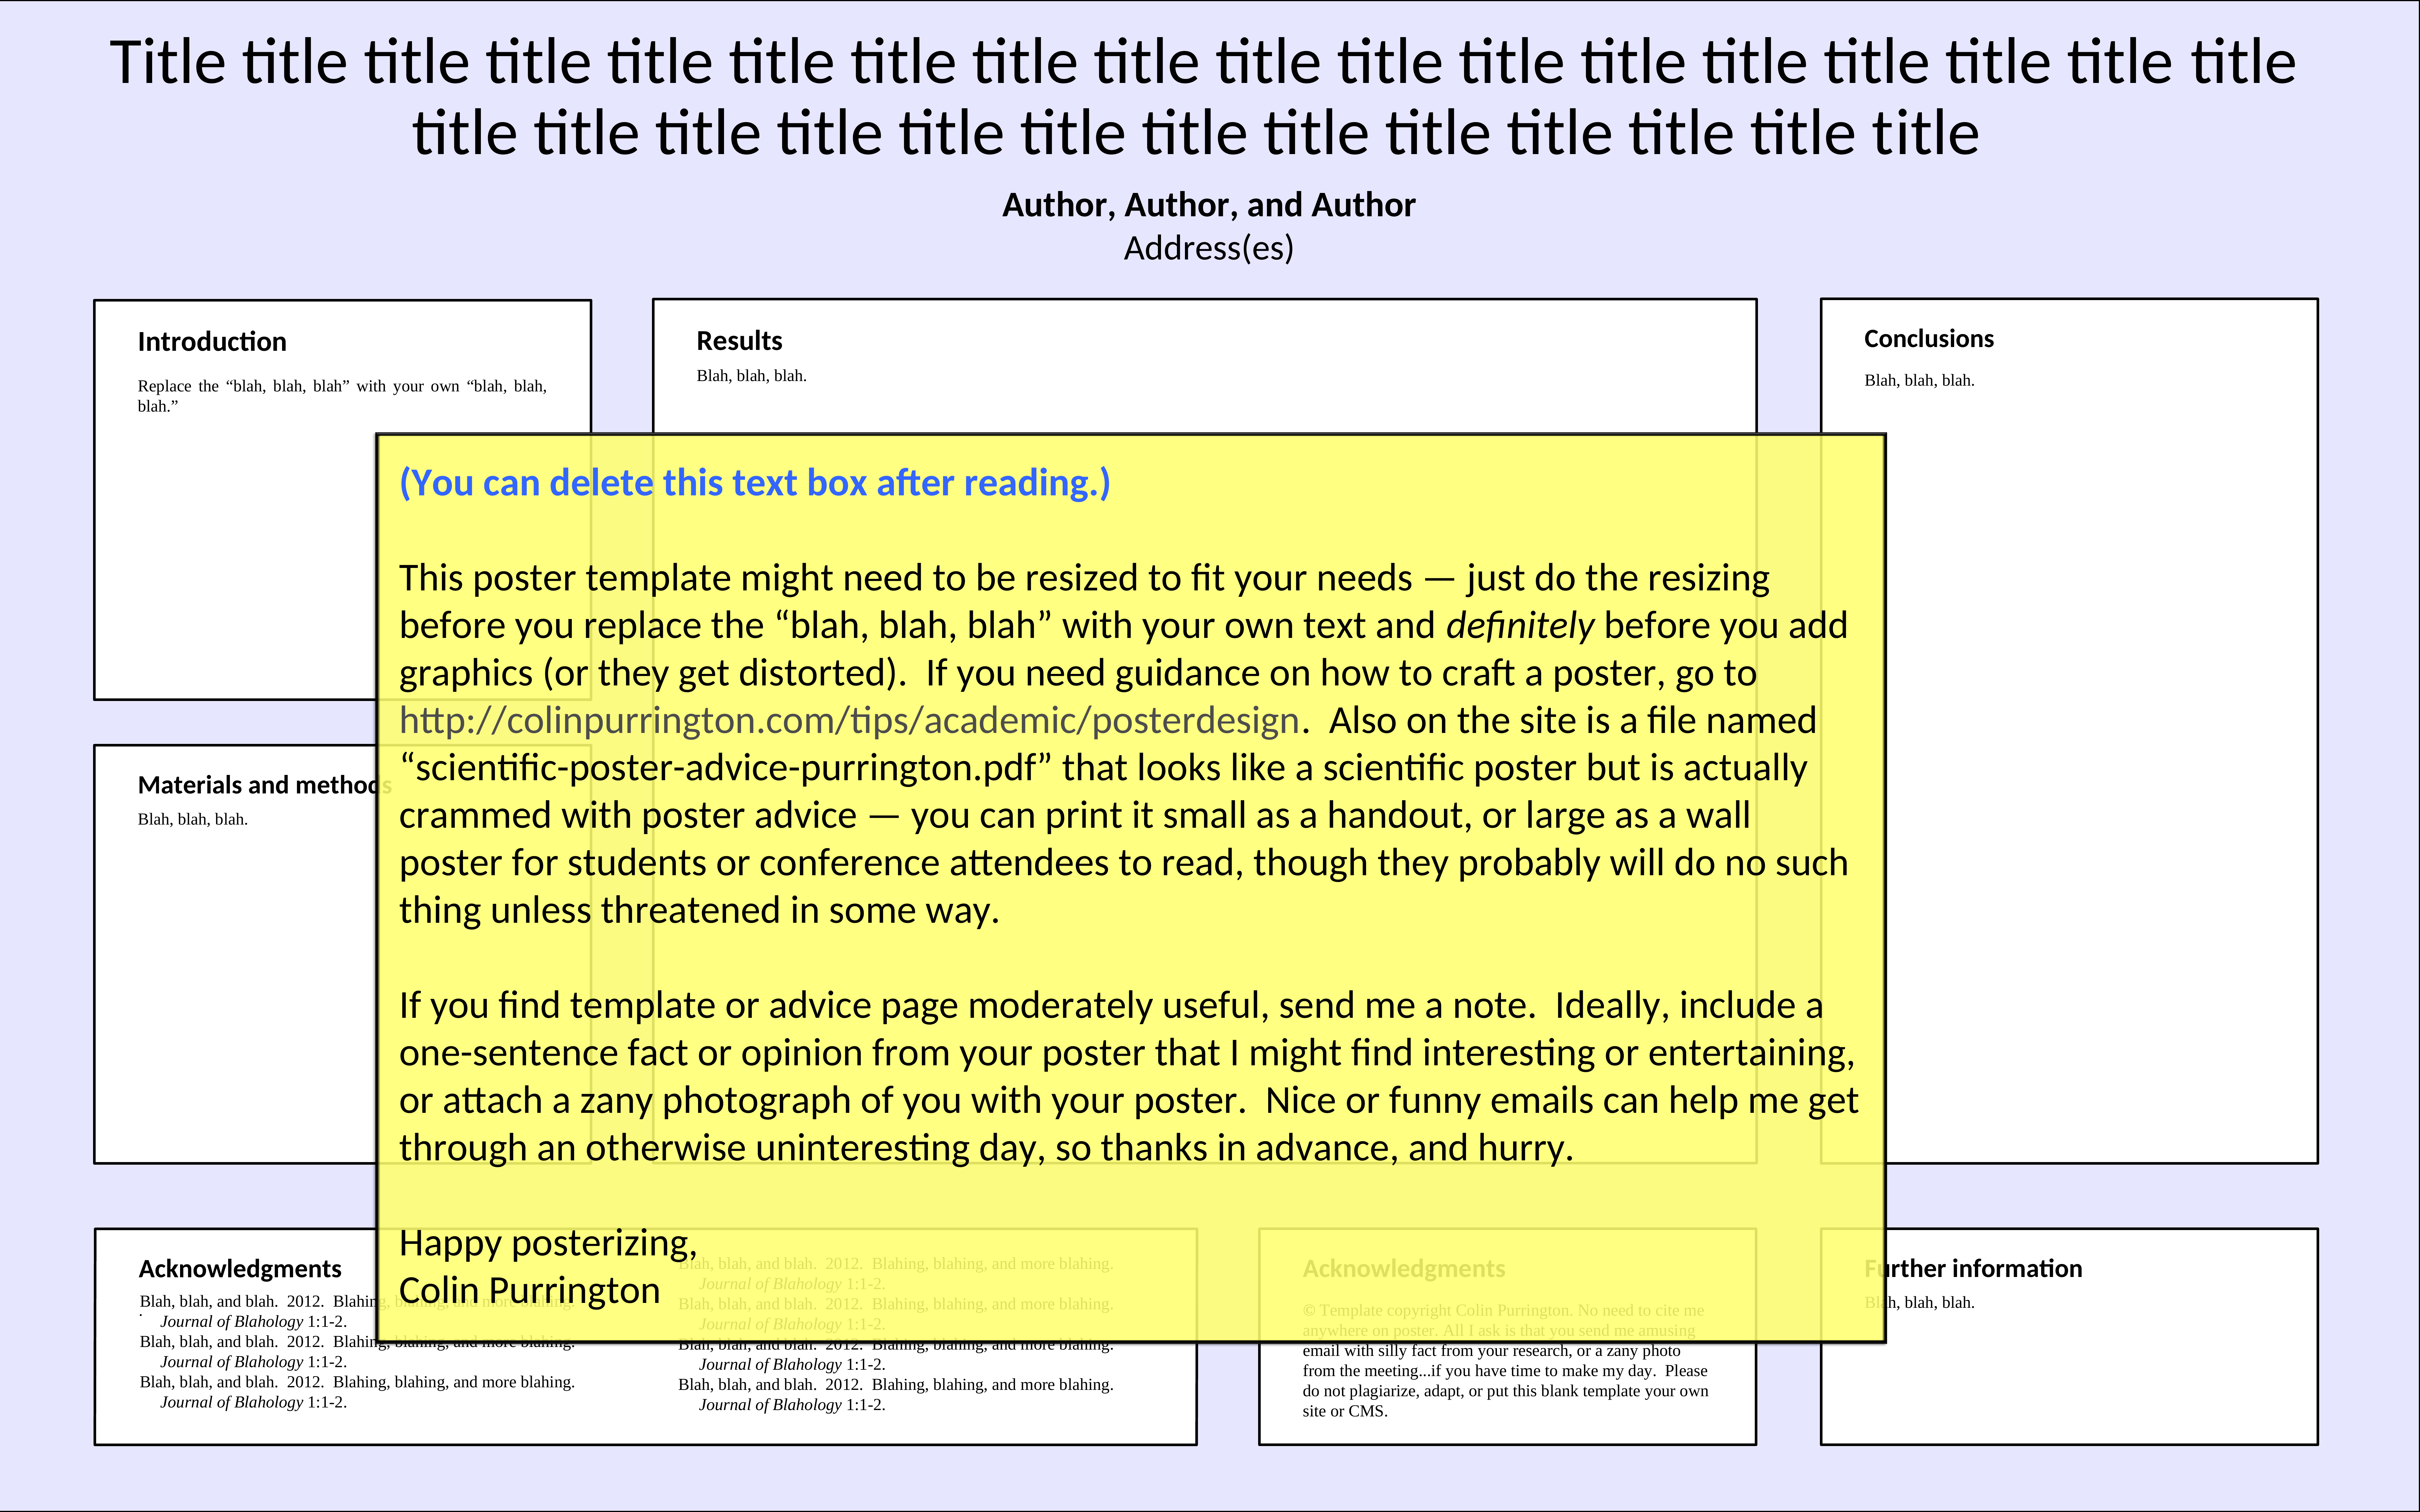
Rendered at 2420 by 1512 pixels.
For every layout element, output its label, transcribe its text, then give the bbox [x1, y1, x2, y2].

text_box Introduction Replace the “blah, blah, blah” with your own “blah, blah, blah.” [94, 300, 591, 700]
text_box Acknowledgments © Template copyright Colin Purrington. No need to cite me anywhere on poster. All I ask is that you send me amusing email with silly fact from your research, or a zany photo from the meeting...if you have time to make my day. Please do not plagiarize, adapt, or put this blank template your own site or CMS. [1259, 1348, 1756, 1445]
text_box Blah, blah, and blah. 2012. Blahing, blahing, and more blahing. Journal of Blahology 1:1-2. Blah, blah, and blah. 2012. Blahing, blahing, and more blahing. Journal of Blahology 1:1-2. Blah, blah, and blah. 2012. Blahing, blahing, and more blahing. Journal of Blahology 1:1-2. [135, 1288, 631, 1413]
text_box Further information Blah, blah, blah. [1821, 1229, 2318, 1445]
picture [371, 431, 1889, 1348]
text_box Acknowledgments . [95, 1229, 1197, 1445]
text_box Blah, blah, and blah. 2012. Blahing, blahing, and more blahing. Journal of Blahology 1:1-2. Blah, blah, and blah. 2012. Blahing, blahing, and more blahing. Journal of Blahology 1:1-2. Blah, blah, and blah. 2012. Blahing, blahing, and more blahing. Journal of Blahology 1:1-2. Blah, blah, and blah. 2012. Blahing, blahing, and more blahing. Journal of Blahology 1:1-2. [674, 1348, 1163, 1439]
text_box Materials and methods Blah, blah, blah. [94, 745, 371, 1164]
text_box Results Blah, blah, blah. [653, 299, 1757, 431]
text_box [0, 0, 2420, 1512]
text_box (You can delete this text box after reading.) This poster template might need to be resized to fit your needs — just do the resizing before you replace the “blah, blah, blah” with your own text and definitely before you add graphics (or they get distorted). If you need guidance on how to craft a poster, go to http://colinpurrington.com/tips/academic/posterdesign. Also on the site is a file named “scientific-poster-advice-purrington.pdf” that looks like a scientific poster but is actually crammed with poster advice — you can print it small as a handout, or large as a wall poster for students or conference attendees to read, though they probably will do no such thing unless threatened in some way. If you find template or advice page moderately useful, send me a note. Ideally, include a one-sentence fact or opinion from your poster that I might find interesting or entertaining, or attach a zany photograph of you with your poster. Nice or funny emails can help me get through an otherwise uninteresting day, so thanks in advance, and hurry. Happy posterizing, Colin Purrington [377, 434, 1885, 1333]
text_box Title title title title title title title title title title title title title title title title title title title title title title title title title title title title title title title [45, 0, 2362, 190]
text_box Author, Author, and Author Address(es) [82, 190, 2337, 280]
text_box Conclusions Blah, blah, blah. [1821, 299, 2318, 1164]
